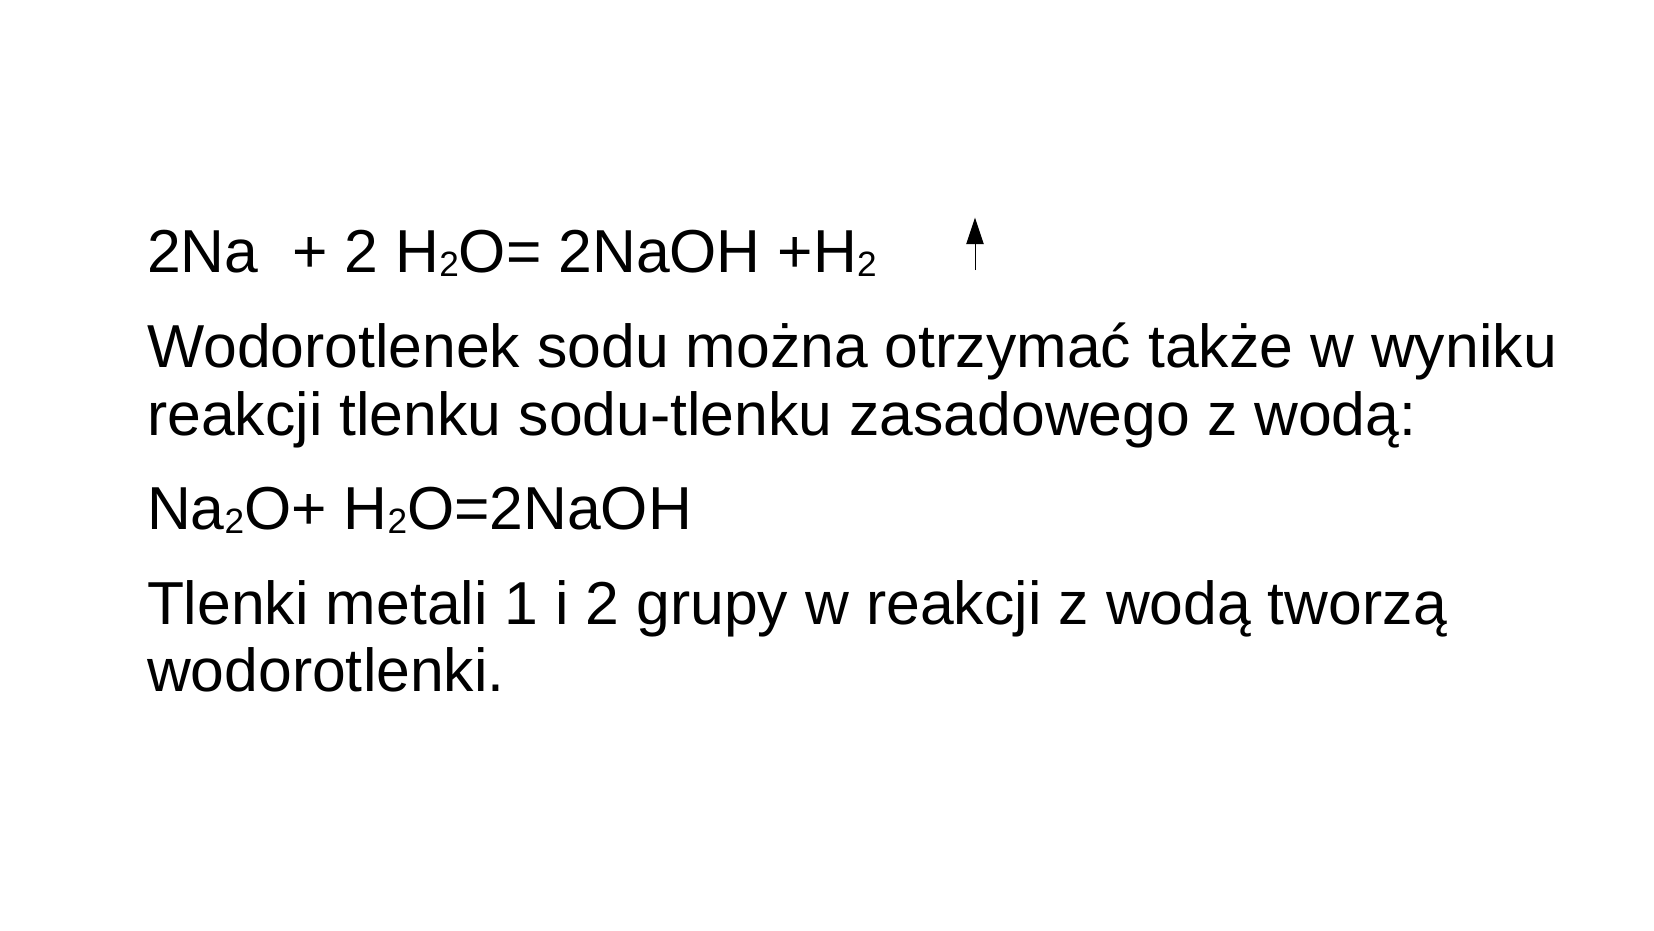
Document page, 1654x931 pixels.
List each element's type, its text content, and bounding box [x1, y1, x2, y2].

list 2Na + 2 H2O= 2NaOH +H2 Wodorotlenek sodu można otrzymać także w wyniku reakcji tlenku sodu-tlenku zasadowego z wodą: Na2O+ H2O=2NaOH Tlenki metali 1 i 2 grupy w reakcji z wodą tworzą wodorotlenki. [82, 217, 1571, 758]
